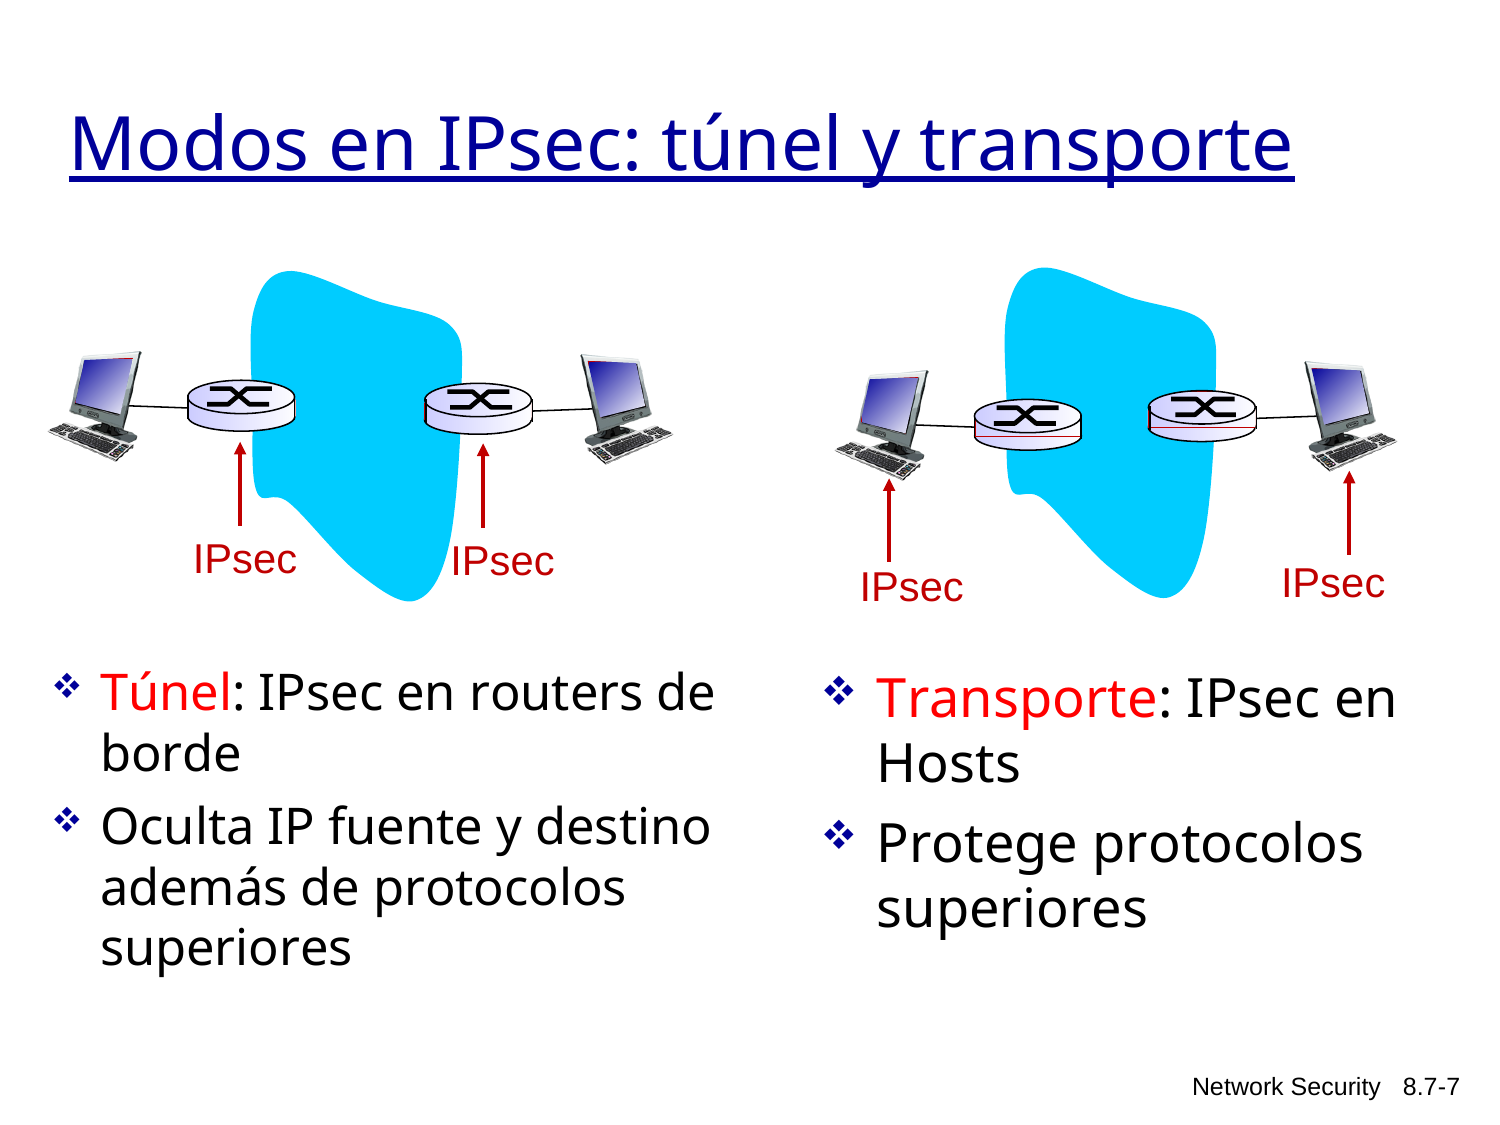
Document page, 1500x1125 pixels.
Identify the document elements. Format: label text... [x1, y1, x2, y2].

text_box Network Security [762, 1062, 1397, 1114]
picture [811, 365, 931, 489]
text_box IPsec [1266, 547, 1401, 614]
title Modos en IPsec: túnel y transporte [53, 46, 1449, 235]
text_box Transporte: IPsec en Hosts Protege protocolos superiores [805, 655, 1478, 869]
text_box [860, 377, 919, 434]
picture [24, 346, 144, 470]
text_box IPsec [435, 525, 570, 592]
picture [1301, 356, 1420, 480]
picture [577, 349, 696, 473]
text_box IPsec [178, 523, 313, 590]
text_box [587, 360, 646, 418]
list Túnel: IPsec en routers de borde Oculta IP fuente y destino además de protocolos superiores [36, 652, 759, 986]
text_box [75, 357, 133, 415]
text_box [1311, 368, 1370, 425]
text_box IPsec [844, 551, 980, 618]
text_box [188, 270, 532, 602]
text_box [974, 267, 1256, 599]
